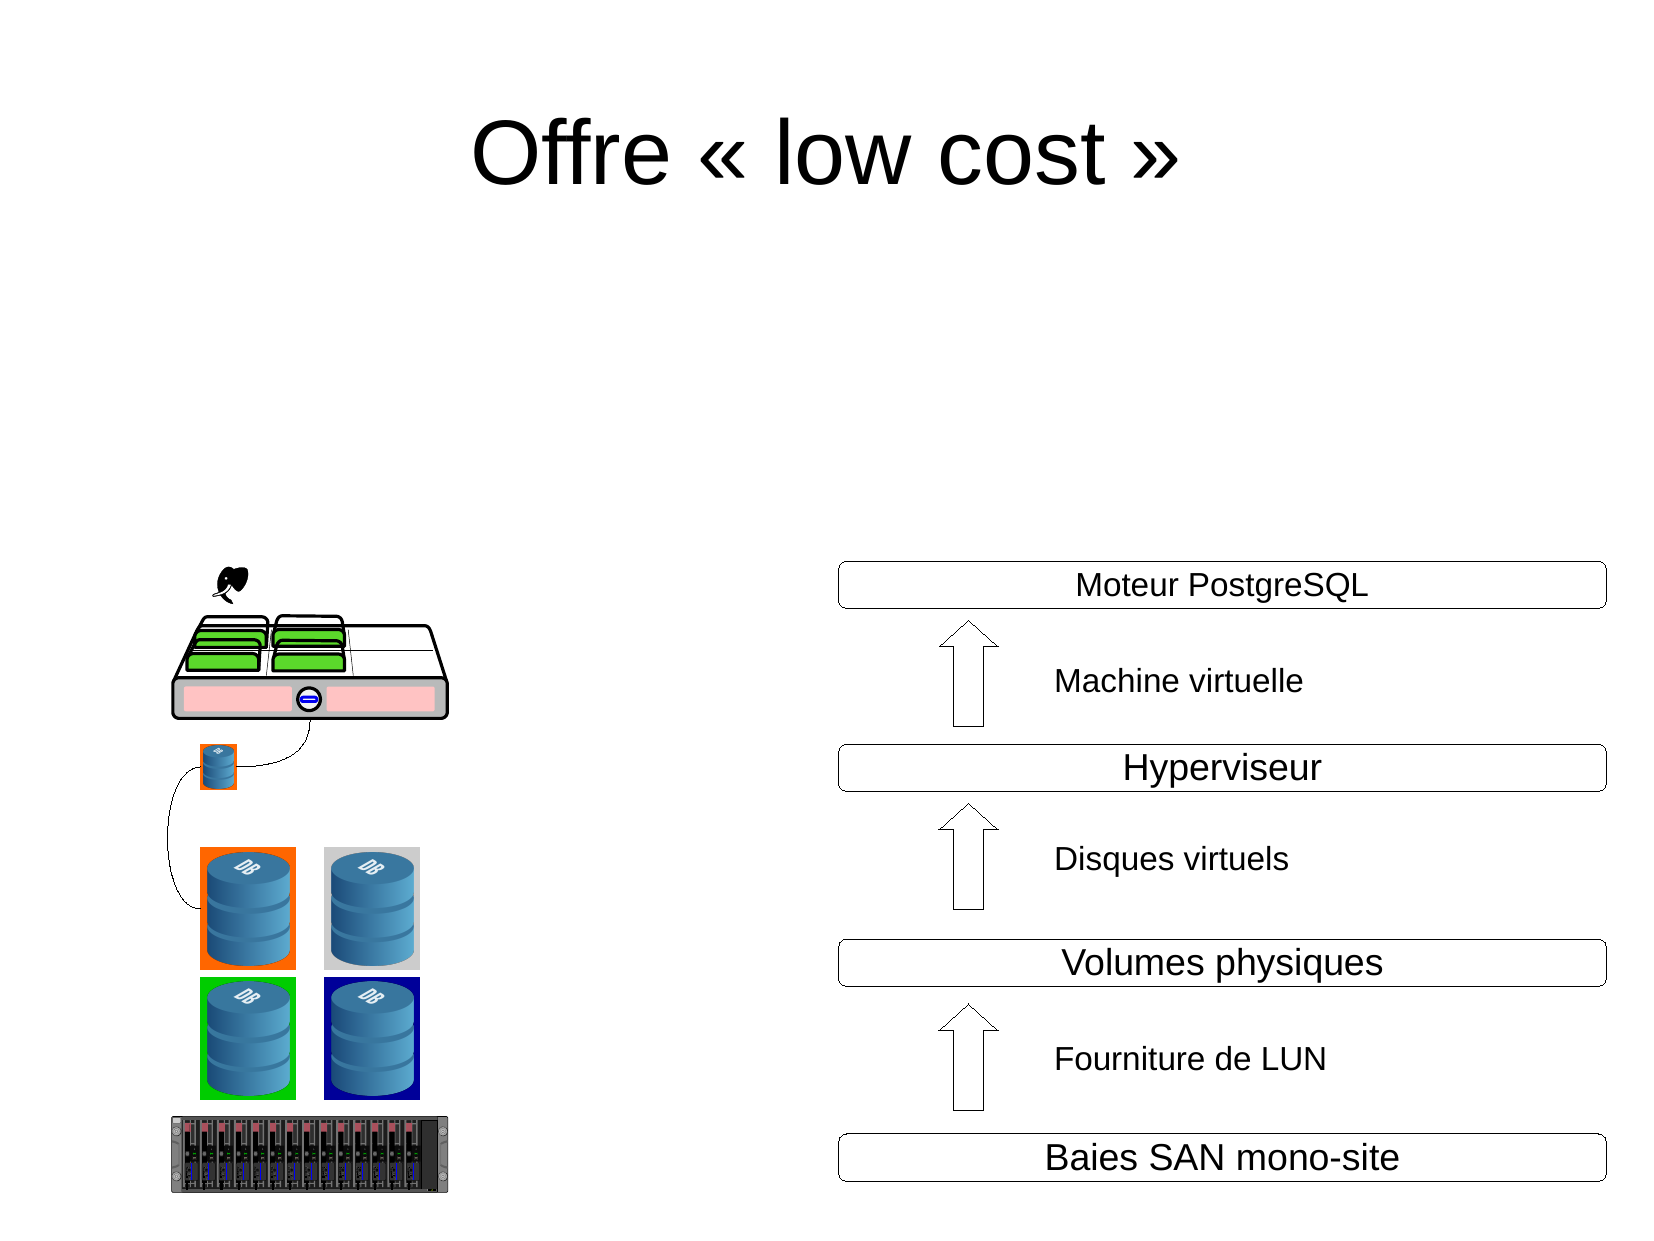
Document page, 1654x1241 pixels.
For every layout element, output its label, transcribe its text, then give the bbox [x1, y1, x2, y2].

text_box [200, 847, 296, 970]
text_box Machine virtuelle [1039, 655, 1471, 709]
picture [212, 566, 249, 605]
text_box [938, 1003, 999, 1111]
picture [171, 1116, 449, 1193]
text_box [324, 847, 420, 970]
text_box Volumes physiques [838, 939, 1607, 987]
text_box [200, 744, 237, 790]
picture [171, 614, 449, 720]
picture [207, 981, 290, 1096]
picture [331, 981, 414, 1096]
picture [331, 852, 414, 966]
title Offre « low cost » [82, 49, 1571, 257]
text_box [324, 977, 420, 1100]
text_box [939, 620, 999, 727]
text_box Disques virtuels [1039, 832, 1371, 892]
text_box Fourniture de LUN [1039, 1033, 1371, 1093]
text_box [200, 977, 296, 1100]
text_box Moteur PostgreSQL [838, 561, 1607, 609]
picture [207, 852, 290, 966]
text_box Baies SAN mono-site [838, 1133, 1607, 1182]
text_box [938, 803, 999, 910]
picture [203, 745, 234, 789]
text_box Hyperviseur [838, 744, 1607, 792]
